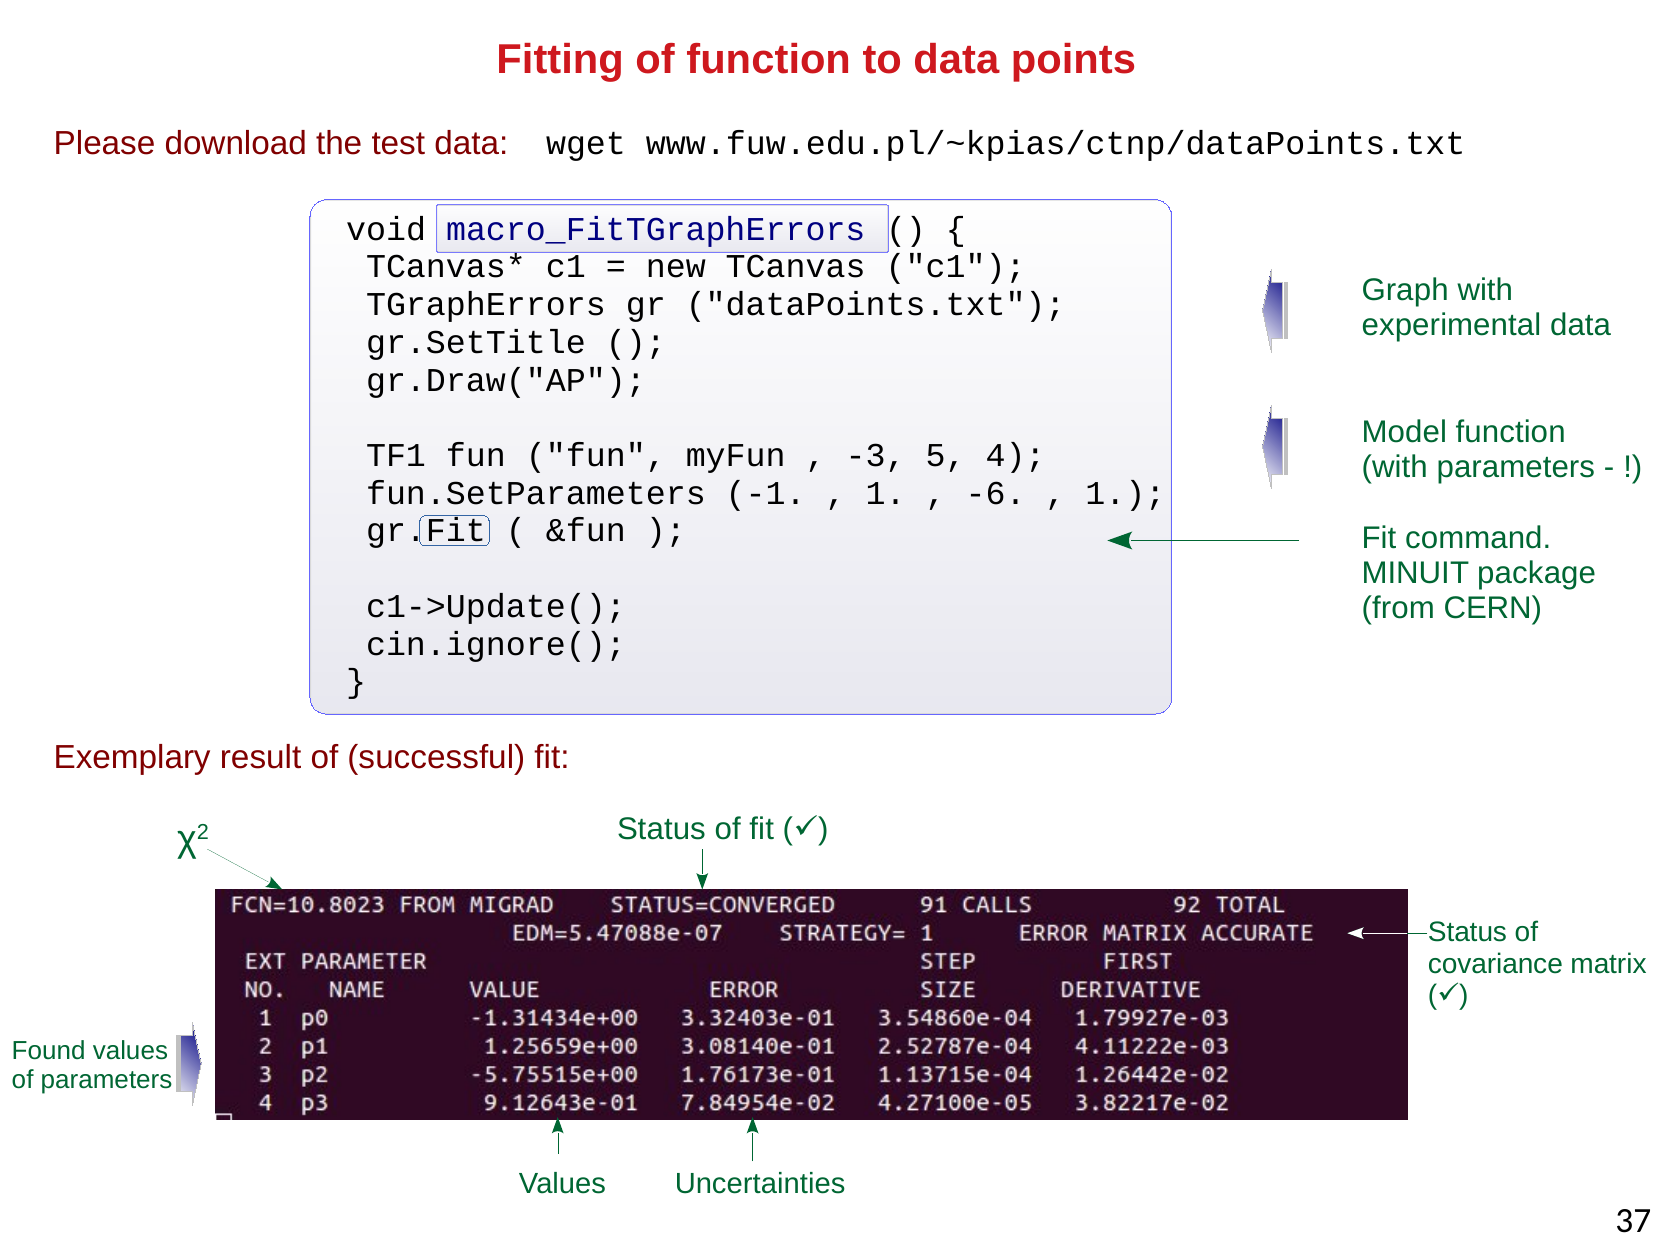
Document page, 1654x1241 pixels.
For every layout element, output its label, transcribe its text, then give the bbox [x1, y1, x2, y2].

text_box Found values of parameters [0, 1029, 222, 1120]
text_box [1284, 418, 1288, 475]
text_box Graph with experimental data [1346, 265, 1647, 350]
text_box [1262, 269, 1283, 353]
text_box Status of fit (✓) [602, 804, 871, 856]
text_box [1284, 282, 1288, 339]
text_box Fit command. MINUIT package (from CERN) [1346, 513, 1647, 633]
text_box Uncertainties [660, 1159, 874, 1208]
text_box Status of covariance matrix (✓) [1413, 909, 1654, 1018]
text_box Values [504, 1159, 625, 1208]
text_box Fitting of function to data points Please download the test data: wget www.fuw.edu.pl/~kpias/ctnp/dataPoints.txt Exemplary result of (successful) fit: [38, 934, 1618, 1141]
text_box Fitting of function to data points Please download the test data: wget www.fuw.edu.pl/~kpias/ctnp/dataPoints.txt Exemplary result of (successful) fit: [38, 28, 1618, 1029]
text_box void macro_FitTGraphErrors () { TCanvas* c1 = new TCanvas ("c1"); TGraphErrors gr ("dataPoints.txt"); gr.SetTitle (); gr.Draw("AP"); TF1 fun ("fun", myFun , -3, 5, 4); fun.SetParameters (-1. , 1. , -6. , 1.); gr.Fit ( &fun ); c1->Update(); cin.ignore(); } [331, 204, 1182, 720]
text_box Model function (with parameters - !) [1346, 406, 1654, 496]
text_box χ2 [162, 810, 224, 868]
text_box [1262, 405, 1283, 489]
picture [215, 889, 1408, 1120]
